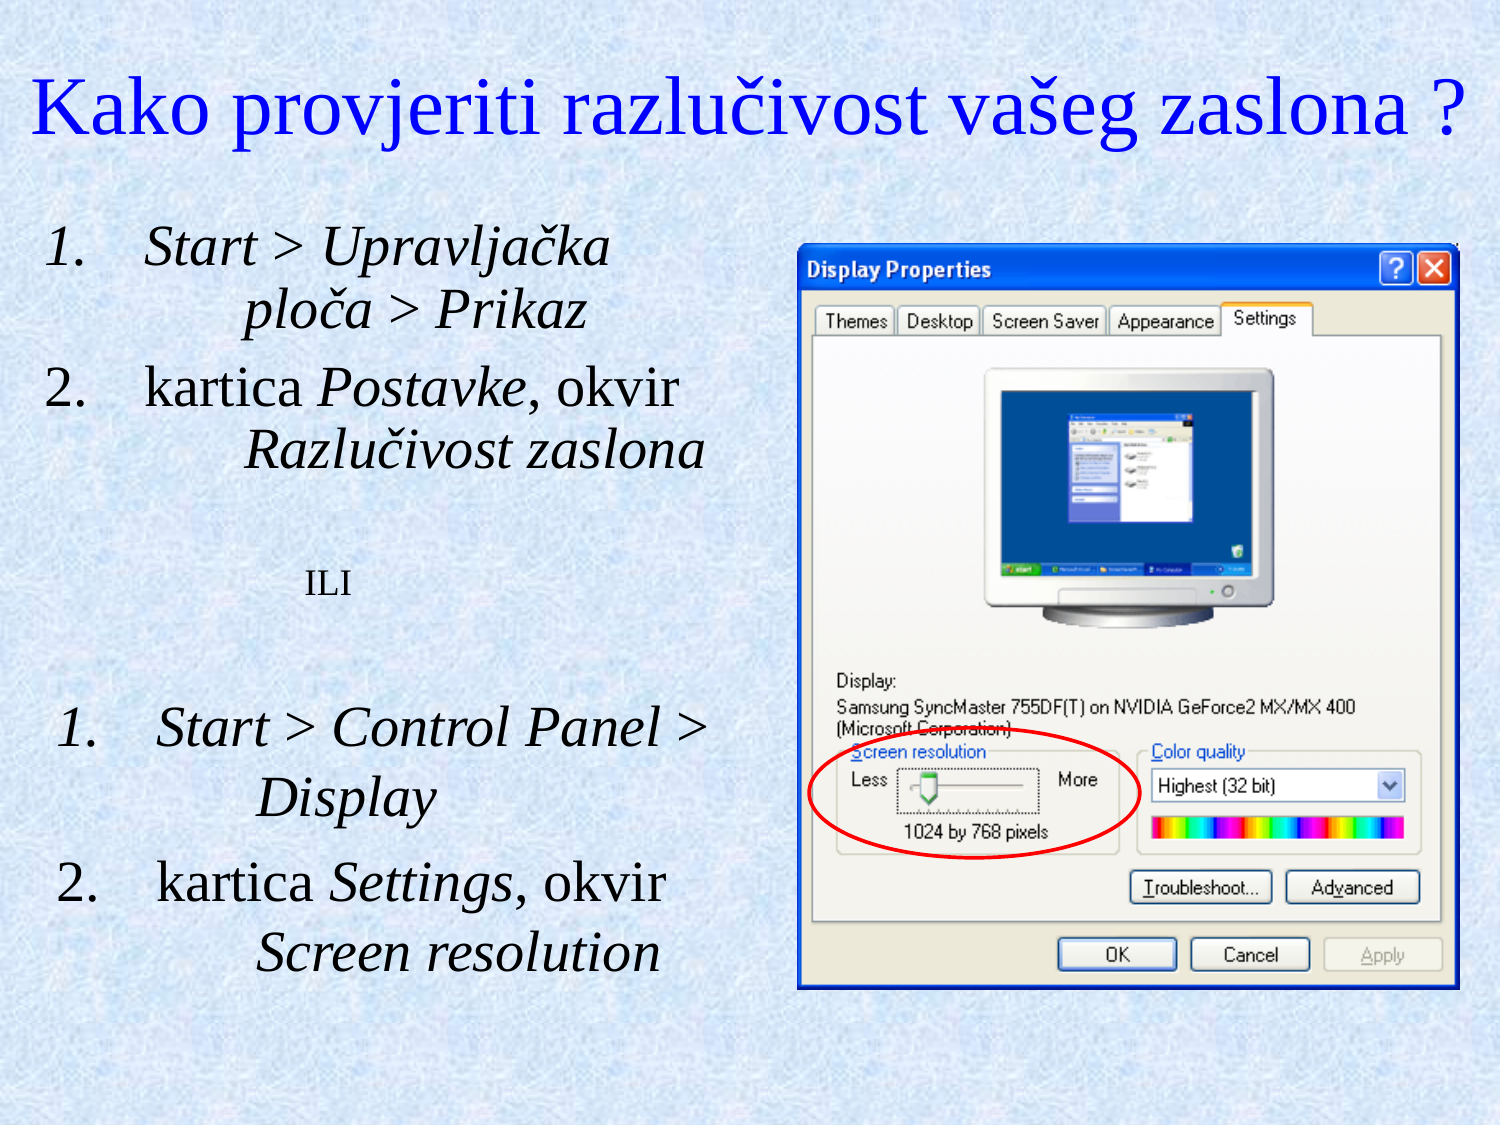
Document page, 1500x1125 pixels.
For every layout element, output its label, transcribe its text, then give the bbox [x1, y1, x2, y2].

list Start > Upravljačka ploča > Prikaz kartica Postavke, okvir Razlučivost zaslona [29, 208, 764, 492]
picture [797, 243, 1460, 990]
text_box ILI [289, 550, 372, 611]
title Kako provjeriti razlučivost vašeg zaslona ? [0, 31, 1500, 171]
text_box Start > Control Panel > Display kartica Settings, okvir Screen resolution [41, 681, 780, 1011]
